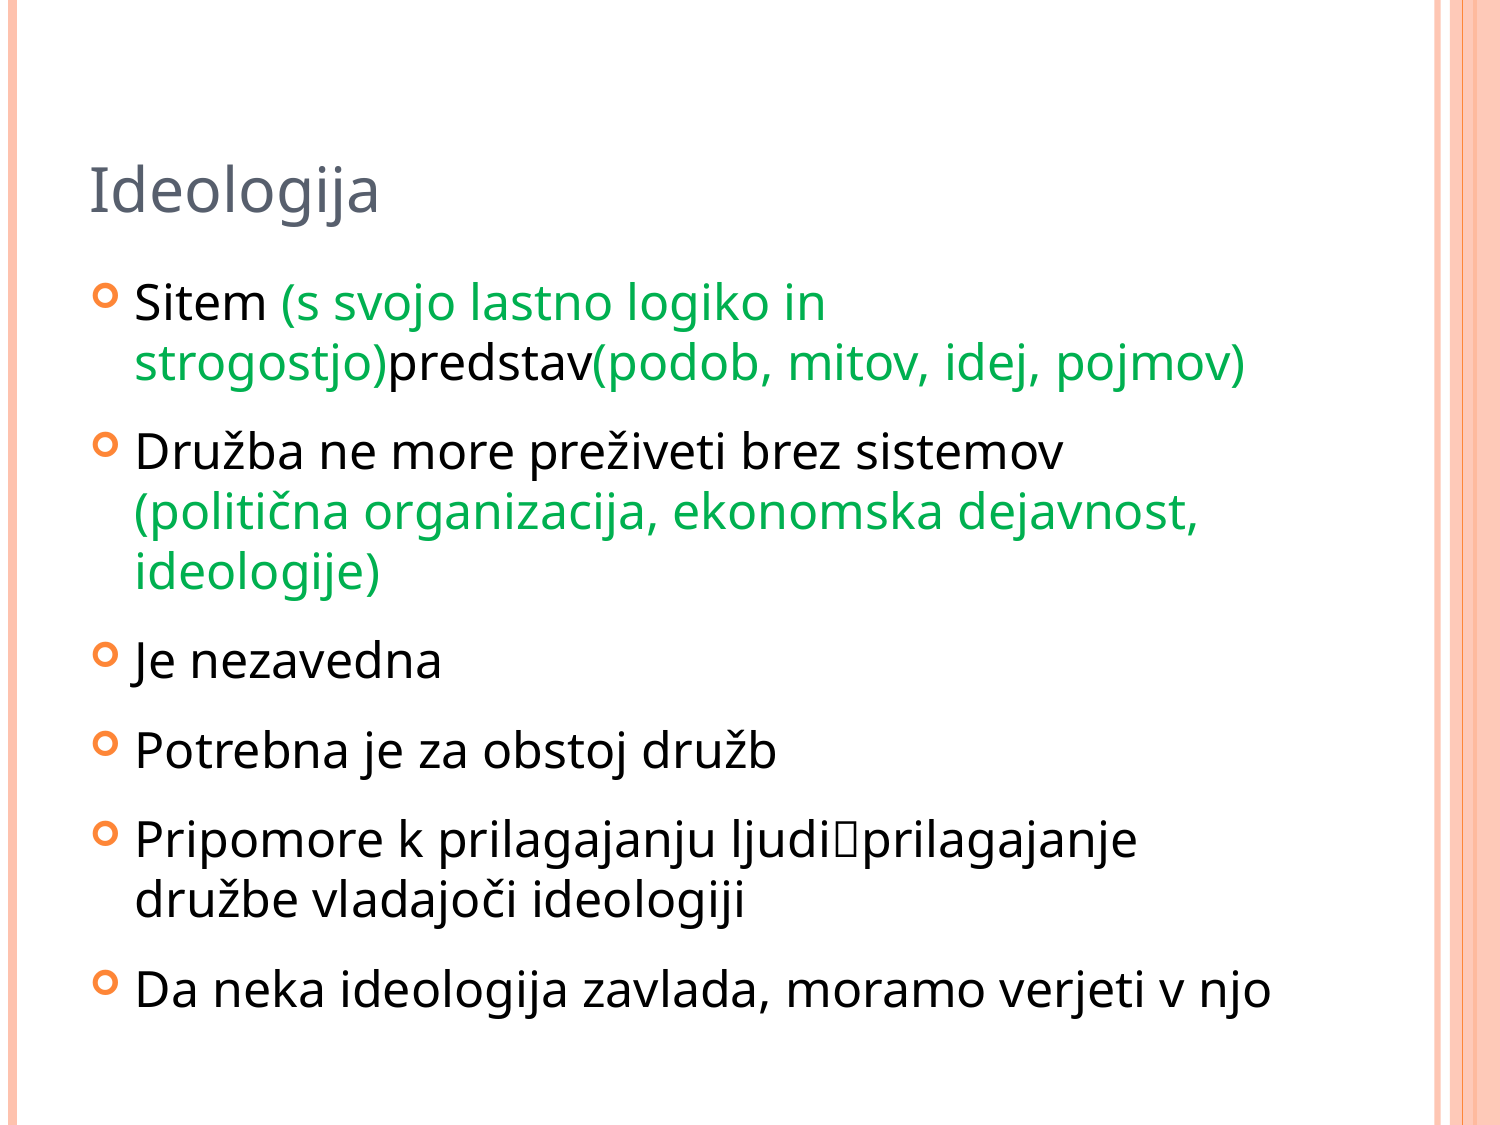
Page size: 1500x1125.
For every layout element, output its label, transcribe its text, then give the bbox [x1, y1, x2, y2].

title Ideologija [75, 45, 1300, 233]
list Sitem (s svojo lastno logiko in strogostjo)predstav(podob, mitov, idej, pojmov) Družba ne more preživeti brez sistemov (politična organizacija, ekonomska dejavnost, ideologije) Je nezavedna Potrebna je za obstoj družb Pripomore k prilagajanju ljudiprilagajanje družbe vladajoči ideologiji Da neka ideologija zavlada, moramo verjeti v njo [75, 262, 1300, 1062]
